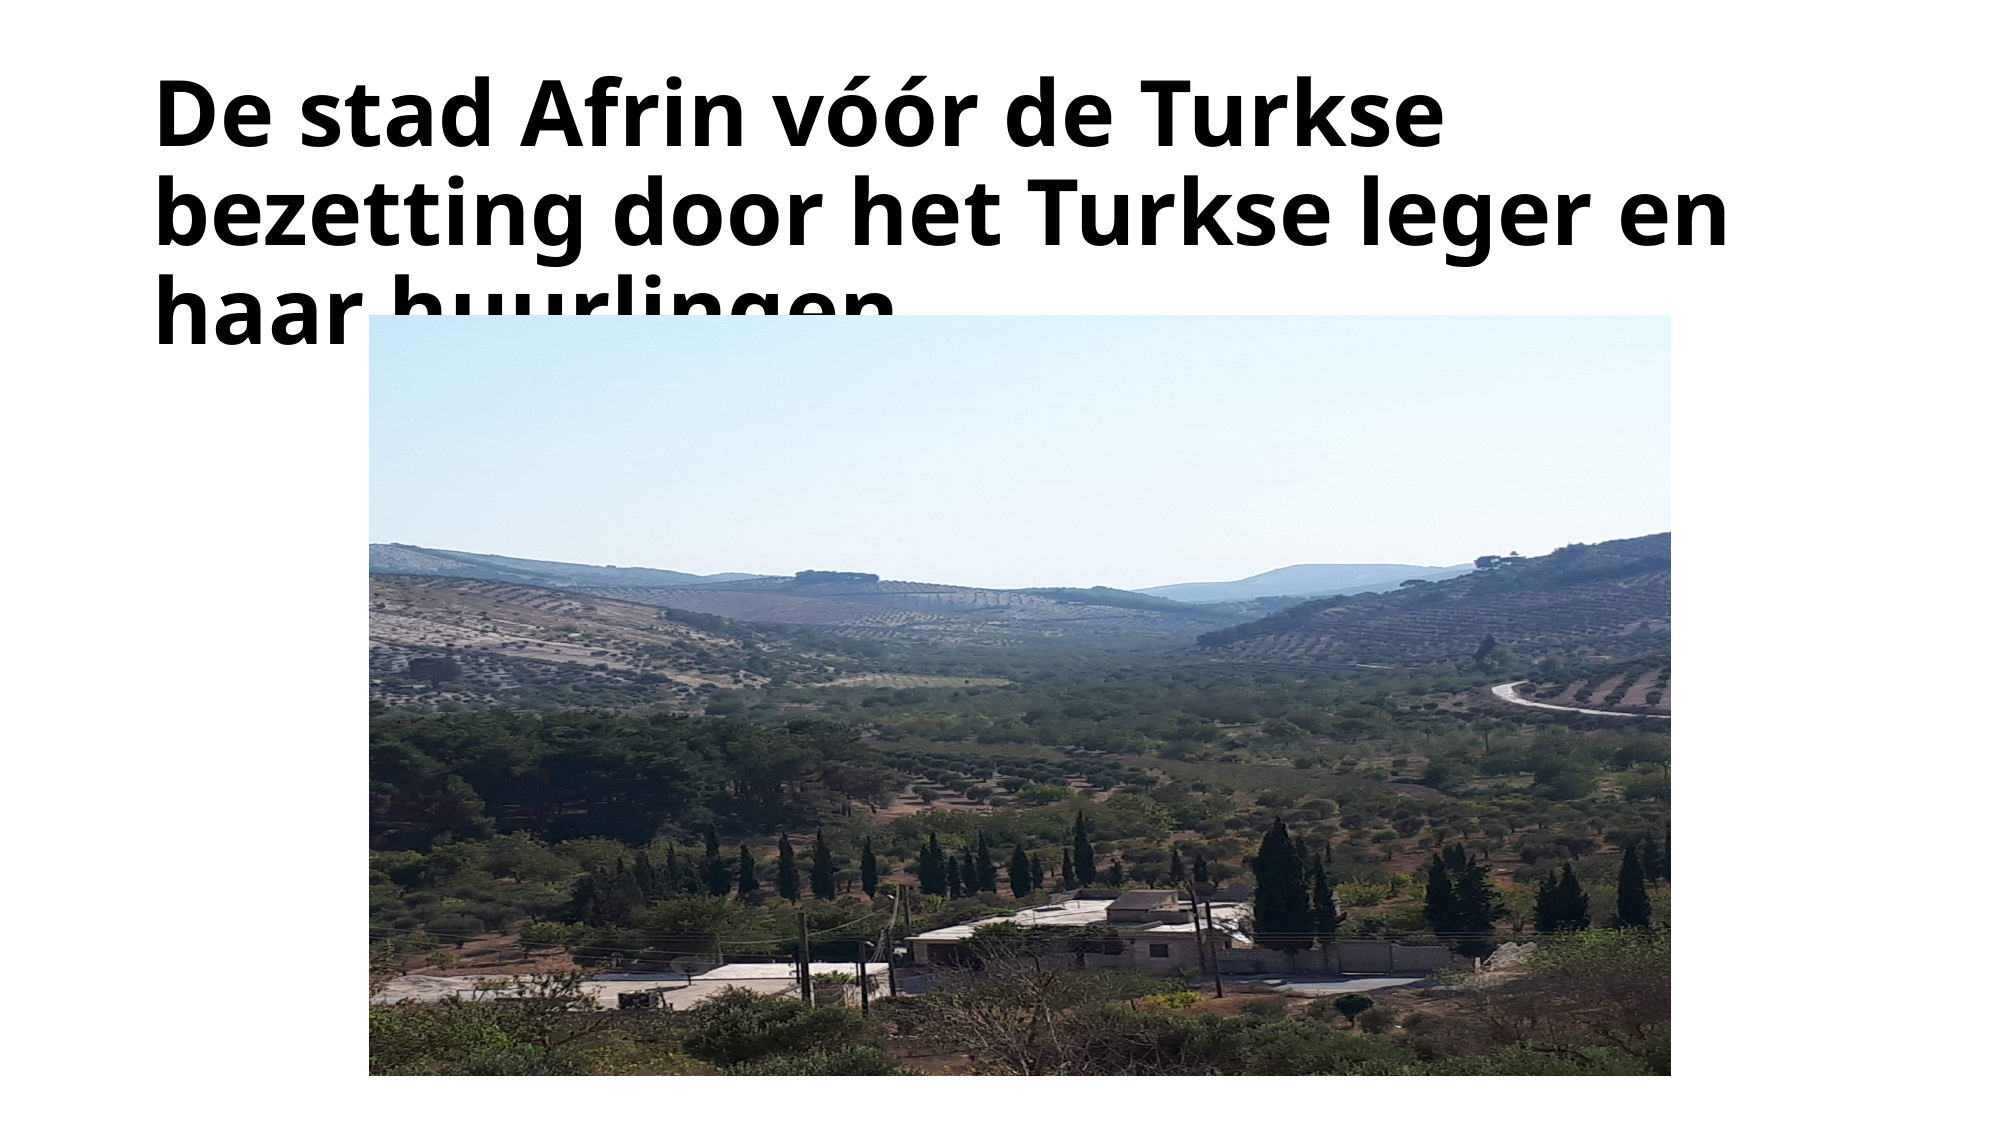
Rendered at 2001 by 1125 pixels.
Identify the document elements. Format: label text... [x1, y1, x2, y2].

picture [369, 315, 1671, 1076]
title De stad Afrin vóór de Turkse bezetting door het Turkse leger en haar huurlingen [137, 59, 1863, 278]
